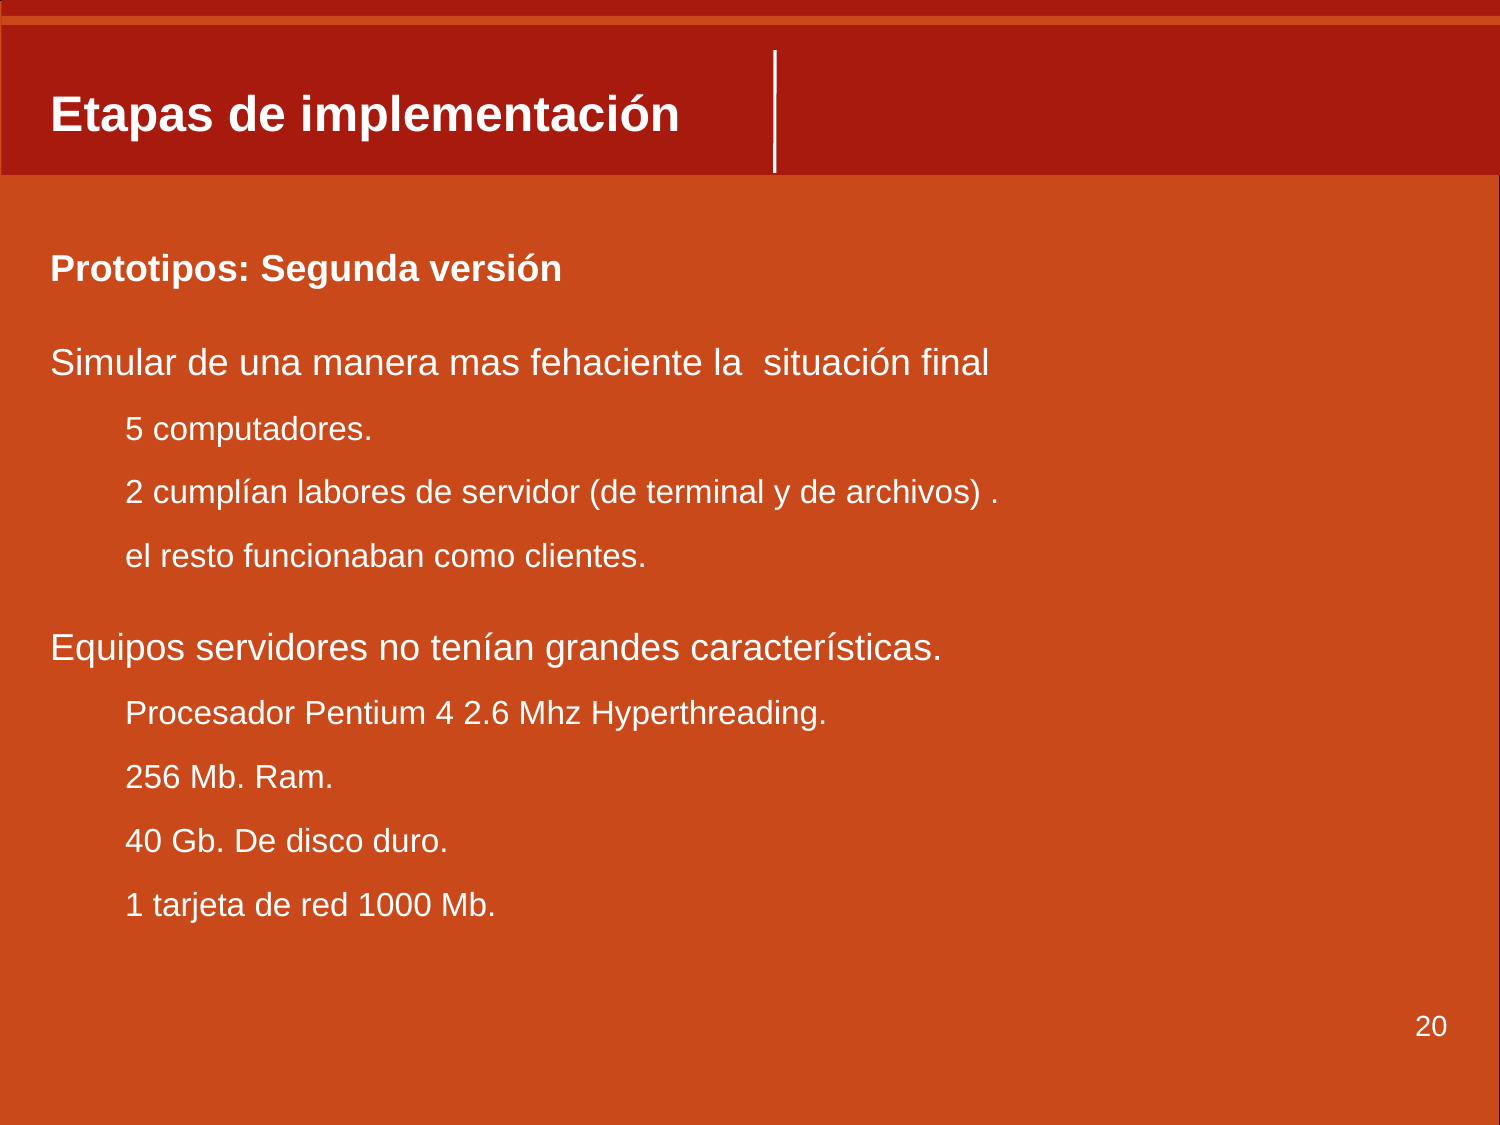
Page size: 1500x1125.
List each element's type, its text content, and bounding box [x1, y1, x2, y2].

list Prototipos: Segunda versión Simular de una manera mas fehaciente la situación final 5 computadores. 2 cumplían labores de servidor (de terminal y de archivos) . el resto funcionaban como clientes. Equipos servidores no tenían grandes características. Procesador Pentium 4 2.6 Mhz Hyperthreading. 256 Mb. Ram. 40 Gb. De disco duro. 1 tarjeta de red 1000 Mb. [50, 205, 1450, 994]
title Etapas de implementación [50, 60, 751, 164]
